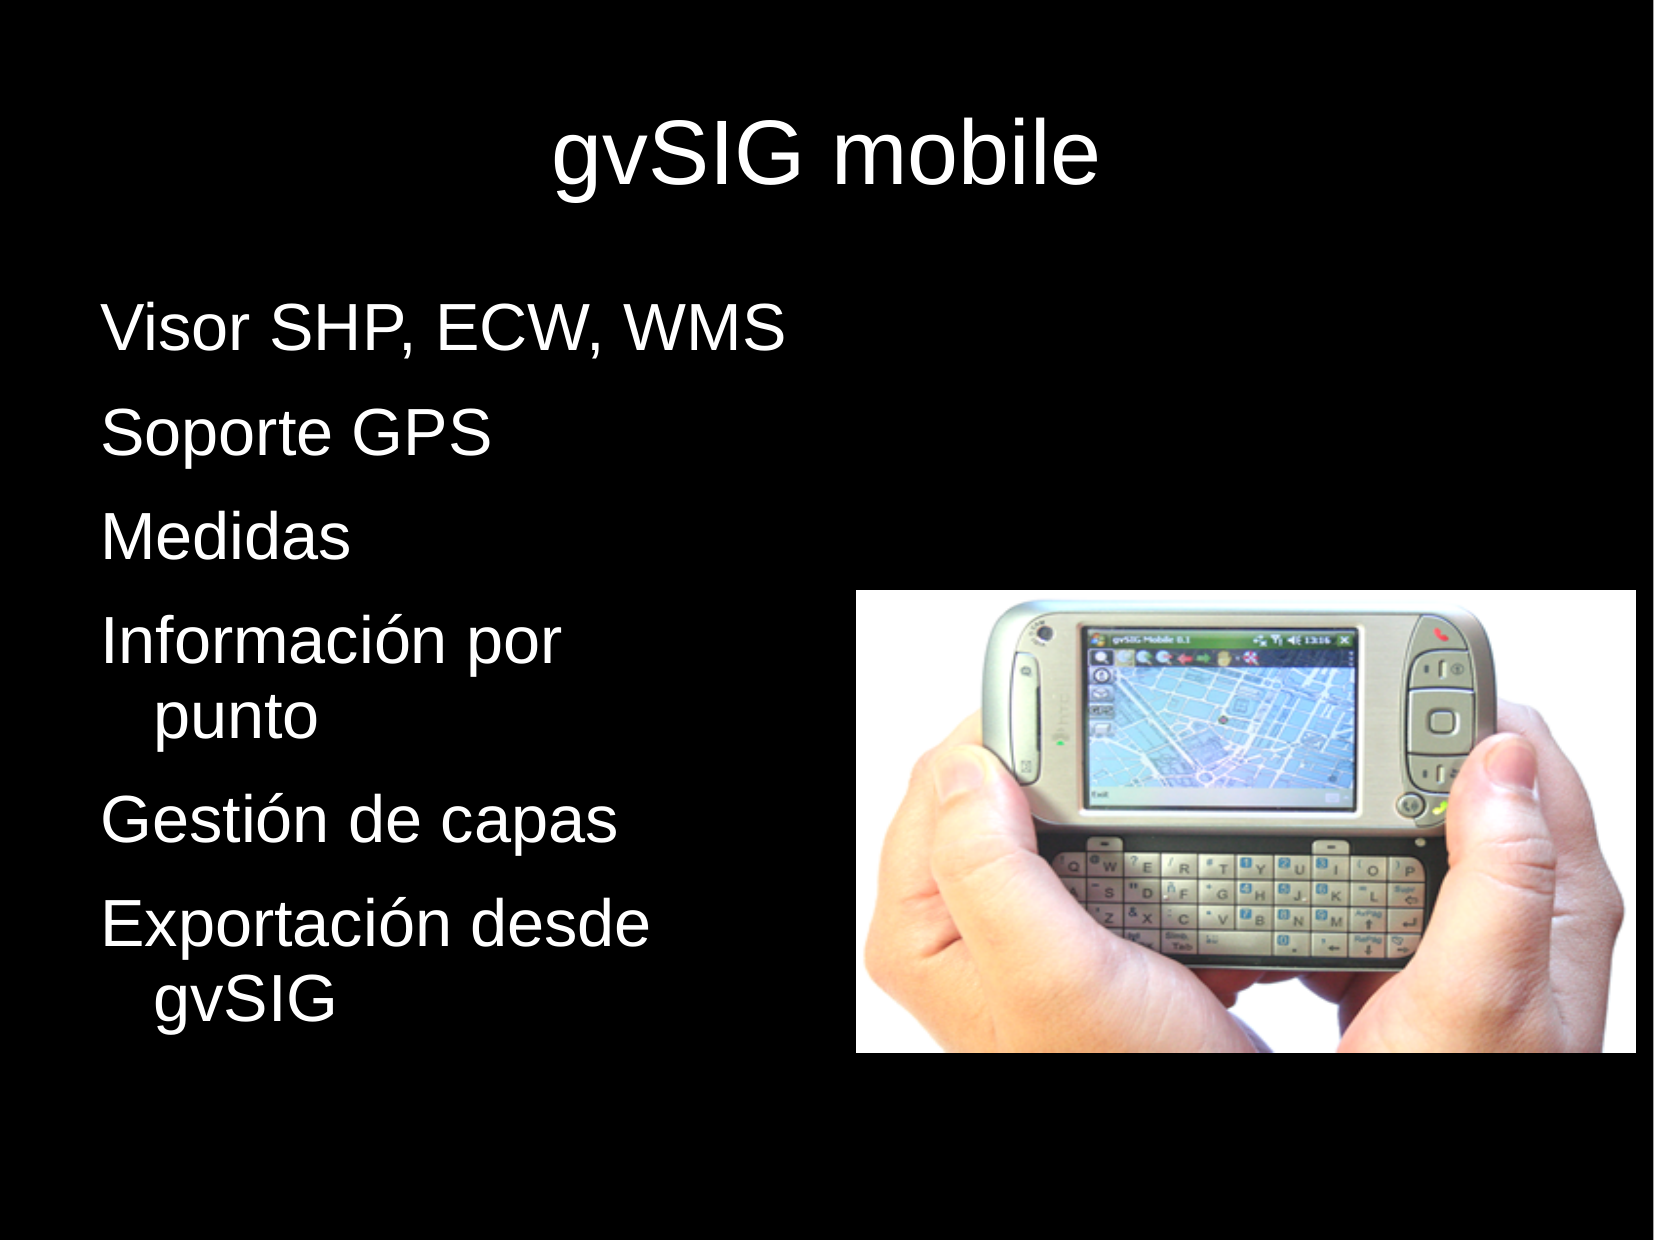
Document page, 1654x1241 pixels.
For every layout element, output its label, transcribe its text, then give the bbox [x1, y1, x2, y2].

list Visor SHP, ECW, WMS Soporte GPS Medidas Información por punto Gestión de capas Exportación desde gvSIG [82, 290, 886, 1094]
title gvSIG mobile [82, 49, 1571, 257]
picture [856, 590, 1636, 1053]
